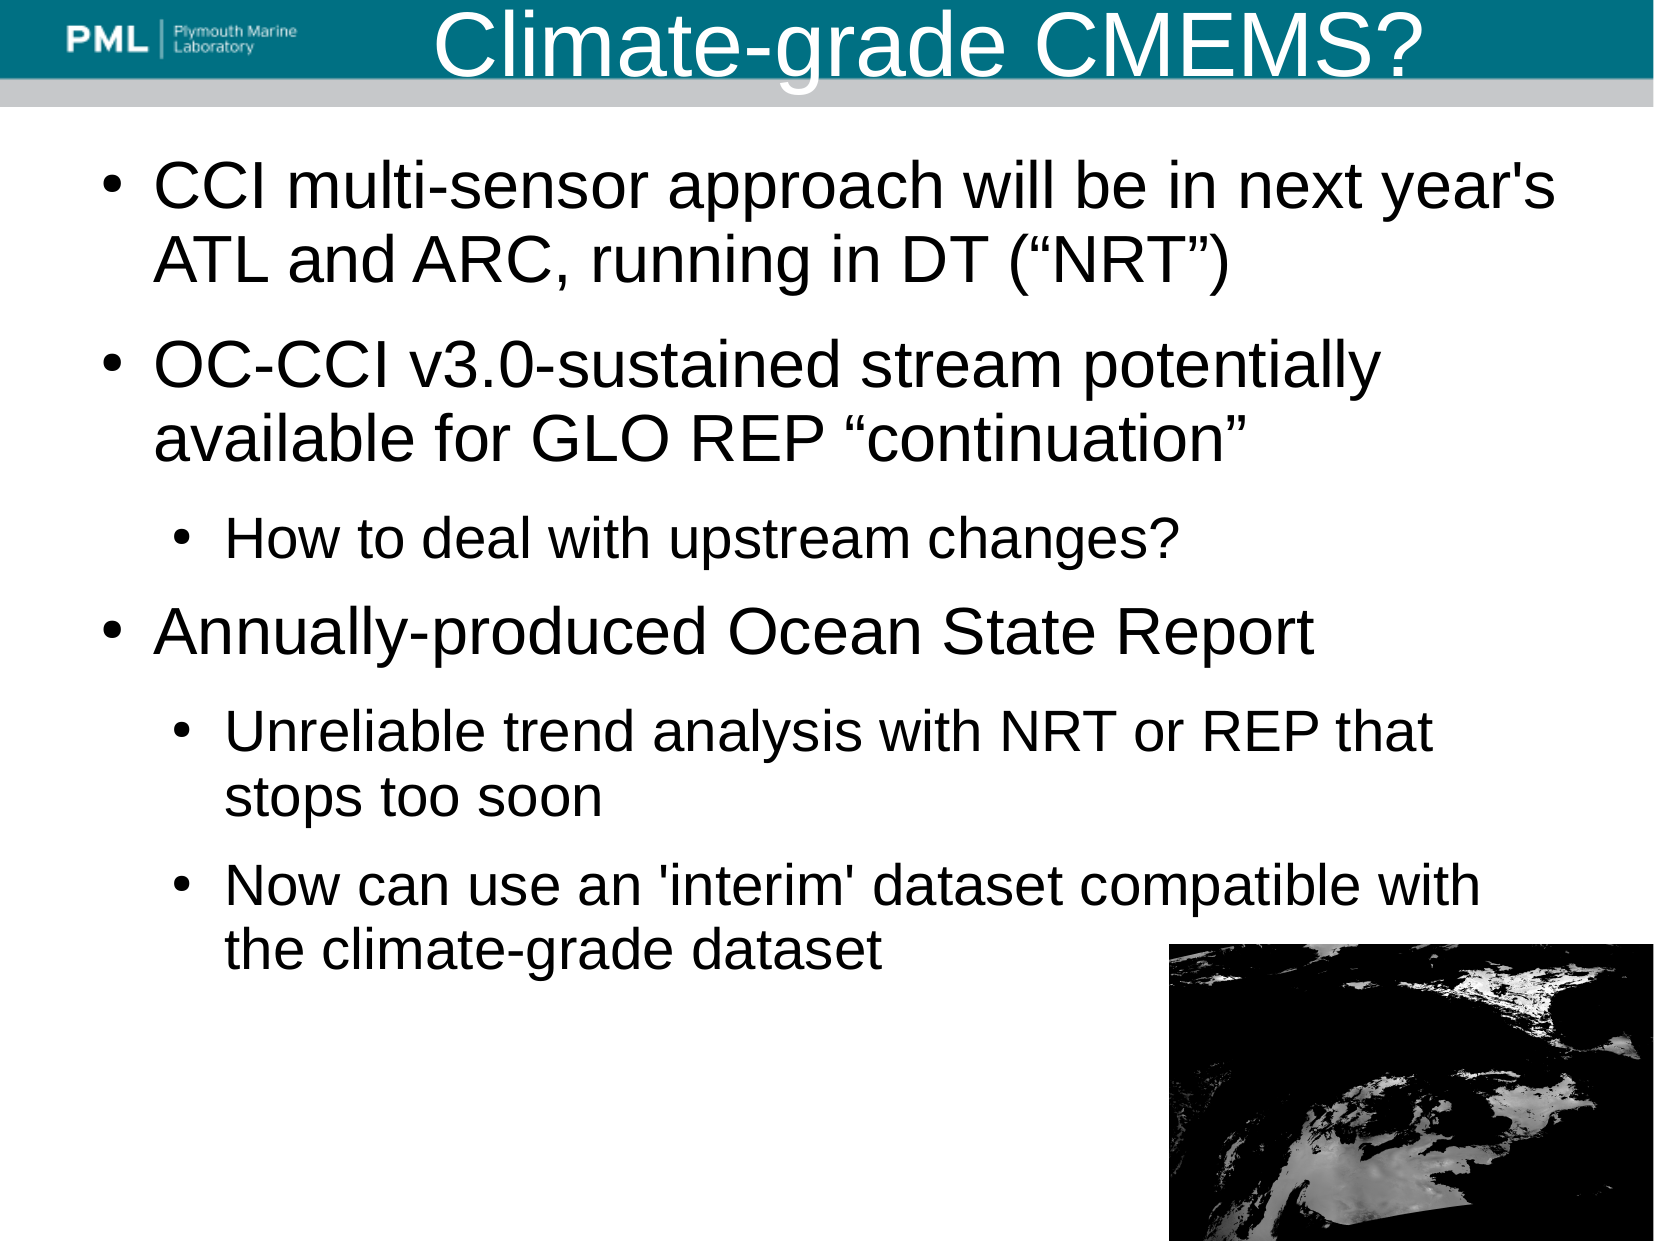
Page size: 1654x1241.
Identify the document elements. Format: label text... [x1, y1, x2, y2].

picture [1536, 0, 1654, 107]
picture [1169, 944, 1654, 1241]
list CCI multi-sensor approach will be in next year's ATL and ARC, running in DT (“NRT”) OC-CCI v3.0-sustained stream potentially available for GLO REP “continuation” How to deal with upstream changes? Annually-produced Ocean State Report Unreliable trend analysis with NRT or REP that stops too soon Now can use an 'interim' dataset compatible with the climate-grade dataset [82, 147, 1571, 983]
title Climate-grade CMEMS? [324, 0, 1536, 119]
picture [0, 0, 324, 107]
